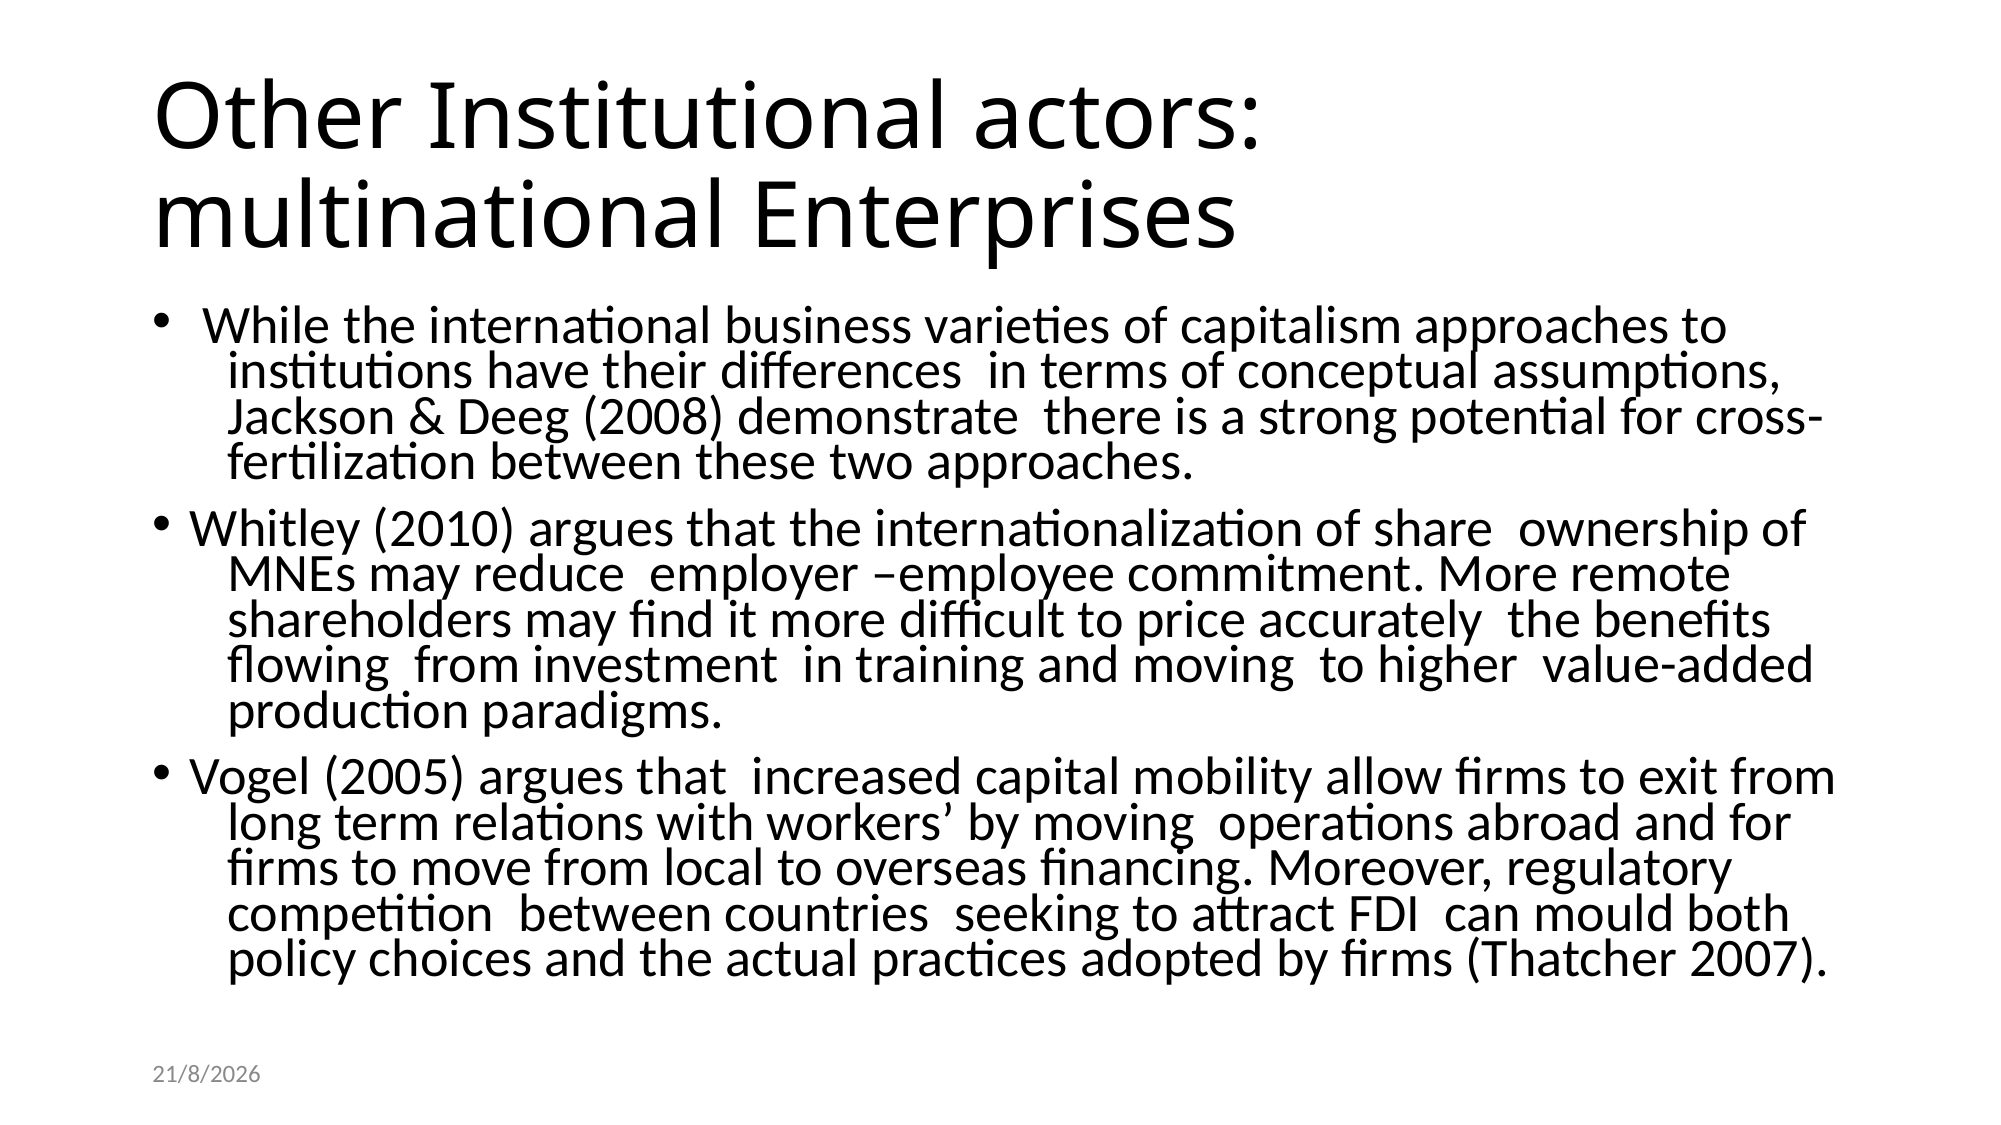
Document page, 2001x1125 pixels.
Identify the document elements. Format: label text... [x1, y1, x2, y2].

text_box 15/3/2022 [137, 1042, 588, 1103]
list While the international business varieties of capitalism approaches to institutions have their differences in terms of conceptual assumptions, Jackson & Deeg (2008) demonstrate there is a strong potential for cross-fertilization between these two approaches. Whitley (2010) argues that the internationalization of share ownership of MNEs may reduce employer –employee commitment. More remote shareholders may find it more difficult to price accurately the benefits flowing from investment in training and moving to higher value-added production paradigms. Vogel (2005) argues that increased capital mobility allow firms to exit from long term relations with workers’ by moving operations abroad and for firms to move from local to overseas financing. Moreover, regulatory competition between countries seeking to attract FDI can mould both policy choices and the actual practices adopted by firms (Thatcher 2007). [137, 299, 1863, 1014]
title Other Institutional actors: multinational Enterprises [137, 59, 1863, 278]
